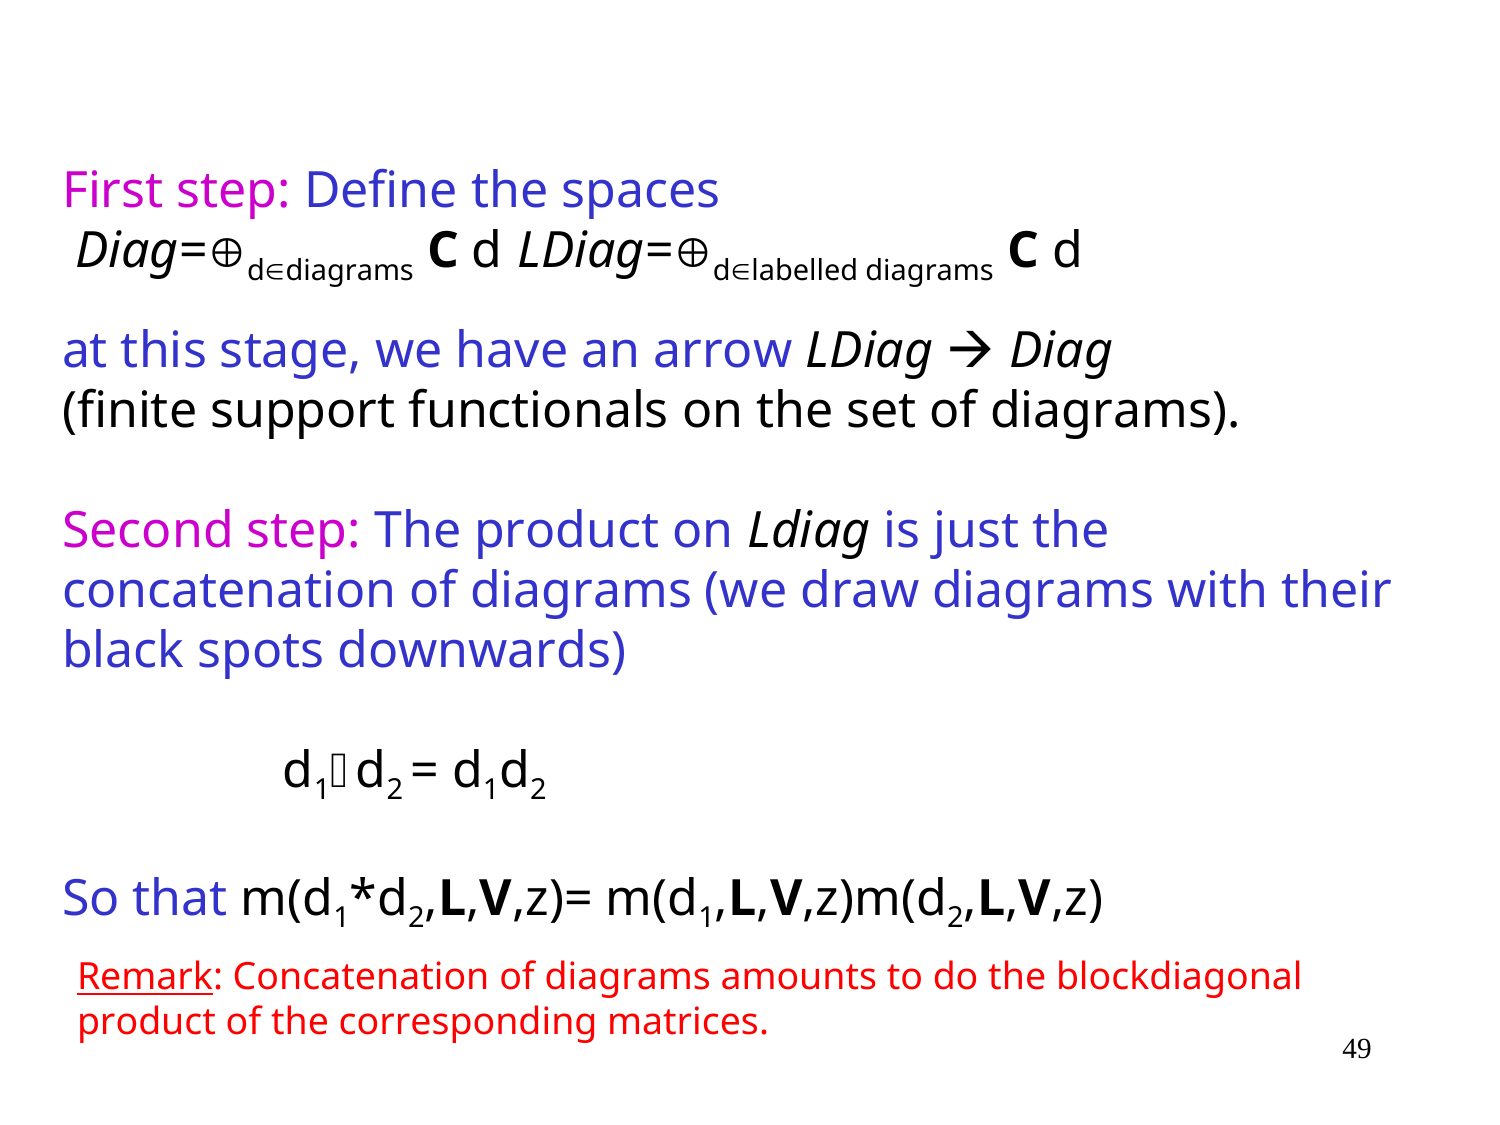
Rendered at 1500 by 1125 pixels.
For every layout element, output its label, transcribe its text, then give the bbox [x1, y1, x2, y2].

text_box Remark: Concatenation of diagrams amounts to do the blockdiagonal product of the corresponding matrices. [62, 944, 1403, 1051]
text_box First step: Define the spaces Diag=ddiagrams C d LDiag=dlabelled diagrams C d at this stage, we have an arrow LDiag  Diag (finite support functionals on the set of diagrams). Second step: The product on Ldiag is just the concatenation of diagrams (we draw diagrams with their black spots downwards) d1 d2 = d1d2 So that m(d1*d2,L,V,z)= m(d1,L,V,z)m(d2,L,V,z)‏ [47, 149, 1426, 1002]
